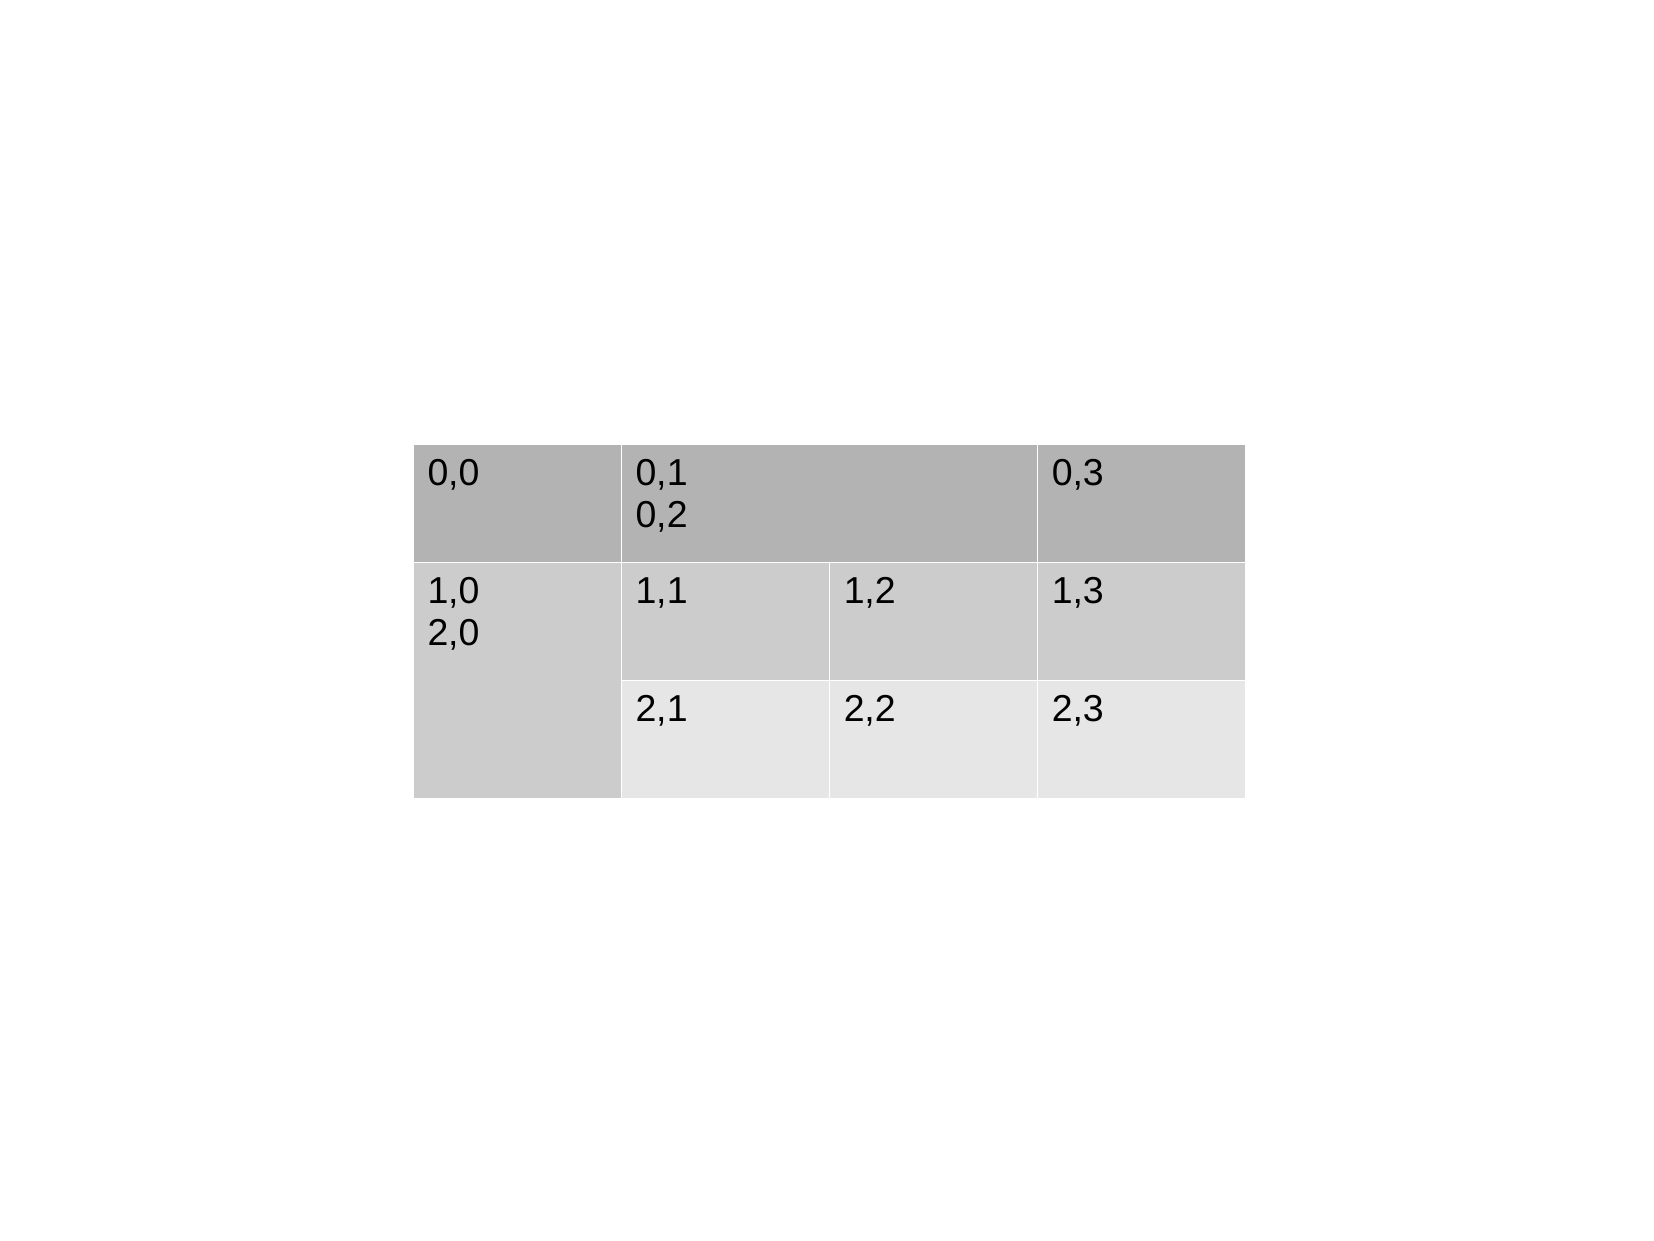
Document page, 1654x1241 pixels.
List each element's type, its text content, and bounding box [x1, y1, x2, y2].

table_header 0,3 [1038, 445, 1245, 562]
table_cell 2,1 [622, 681, 829, 798]
table_cell 1,2 [830, 563, 1037, 680]
table_cell 1,3 [1038, 563, 1245, 680]
table_cell 2,2 [830, 681, 1037, 798]
table_cell 1,0 2,0 [414, 563, 621, 798]
table_header 0,1 0,2 [622, 445, 1037, 562]
table_cell 1,1 [622, 563, 829, 680]
table_header 0,0 [414, 445, 621, 562]
table_cell 2,3 [1038, 681, 1245, 798]
